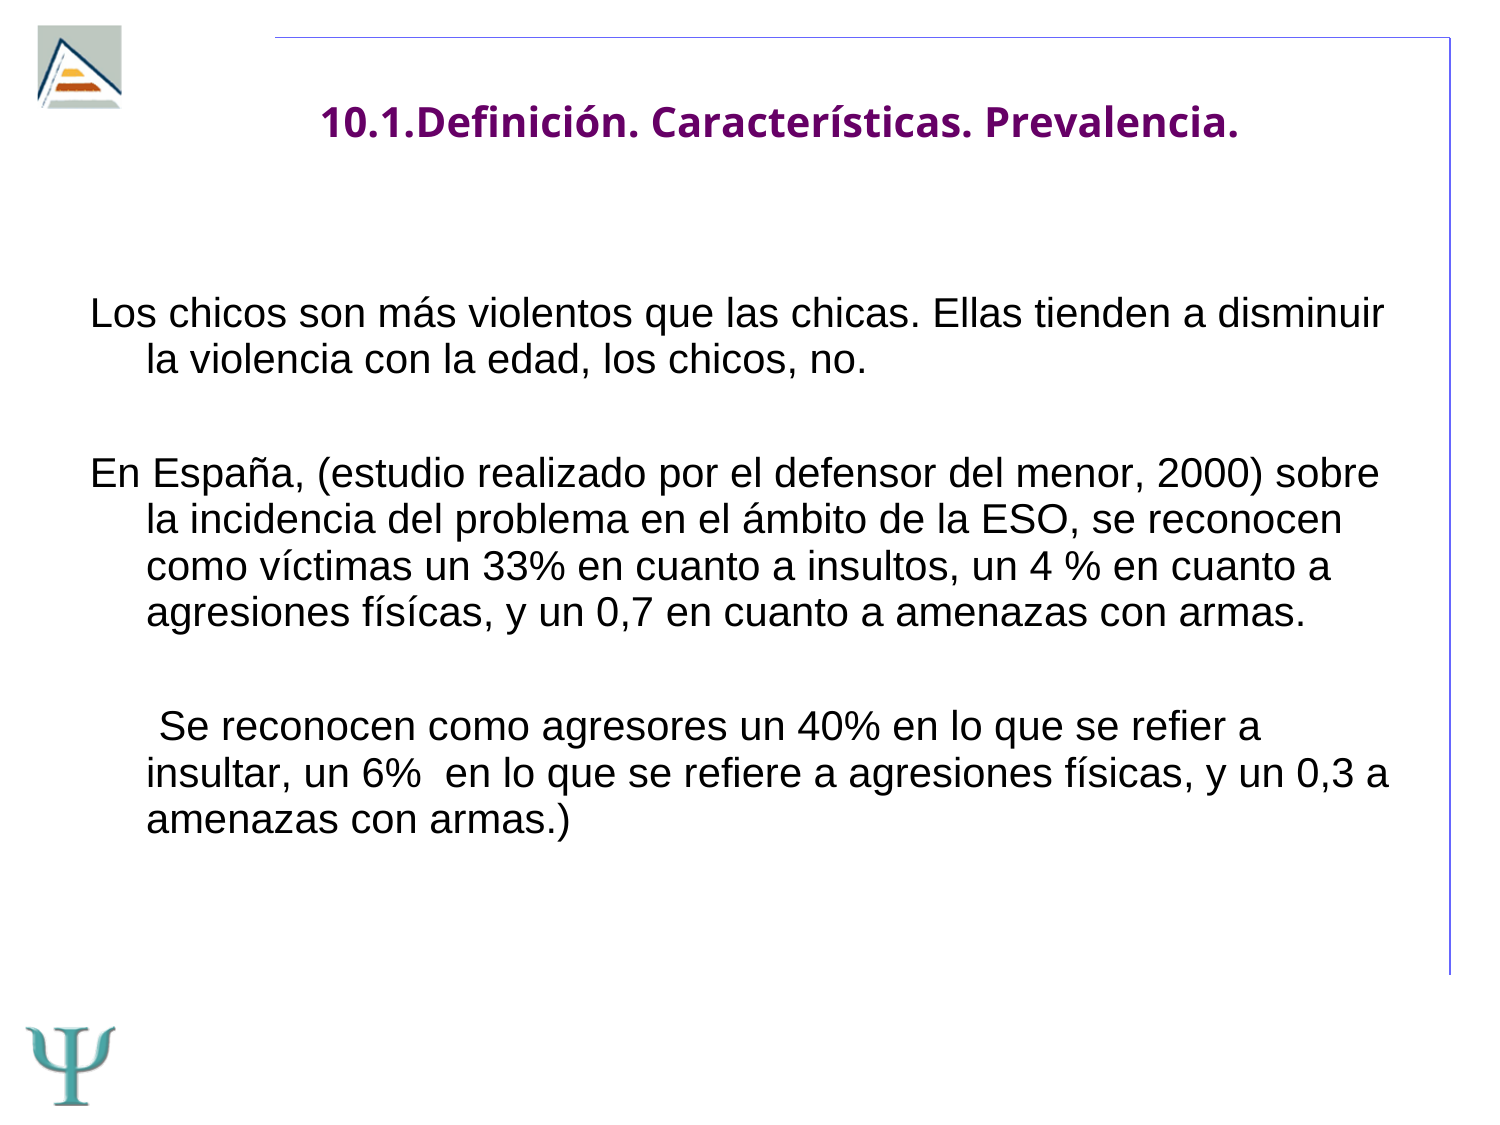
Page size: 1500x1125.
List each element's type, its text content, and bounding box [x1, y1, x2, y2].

list Los chicos son más violentos que las chicas. Ellas tienden a disminuir la violencia con la edad, los chicos, no. En España, (estudio realizado por el defensor del menor, 2000) sobre la incidencia del problema en el ámbito de la ESO, se reconocen como víctimas un 33% en cuanto a insultos, un 4 % en cuanto a agresiones físícas, y un 0,7 en cuanto a amenazas con armas. Se reconocen como agresores un 40% en lo que se refier a insultar, un 6% en lo que se refiere a agresiones físicas, y un 0,3 a amenazas con armas.) [75, 224, 1426, 1125]
picture [37, 24, 122, 109]
title 10.1.Definición. Características. Prevalencia. [159, 74, 1401, 168]
picture [24, 1024, 75, 1106]
